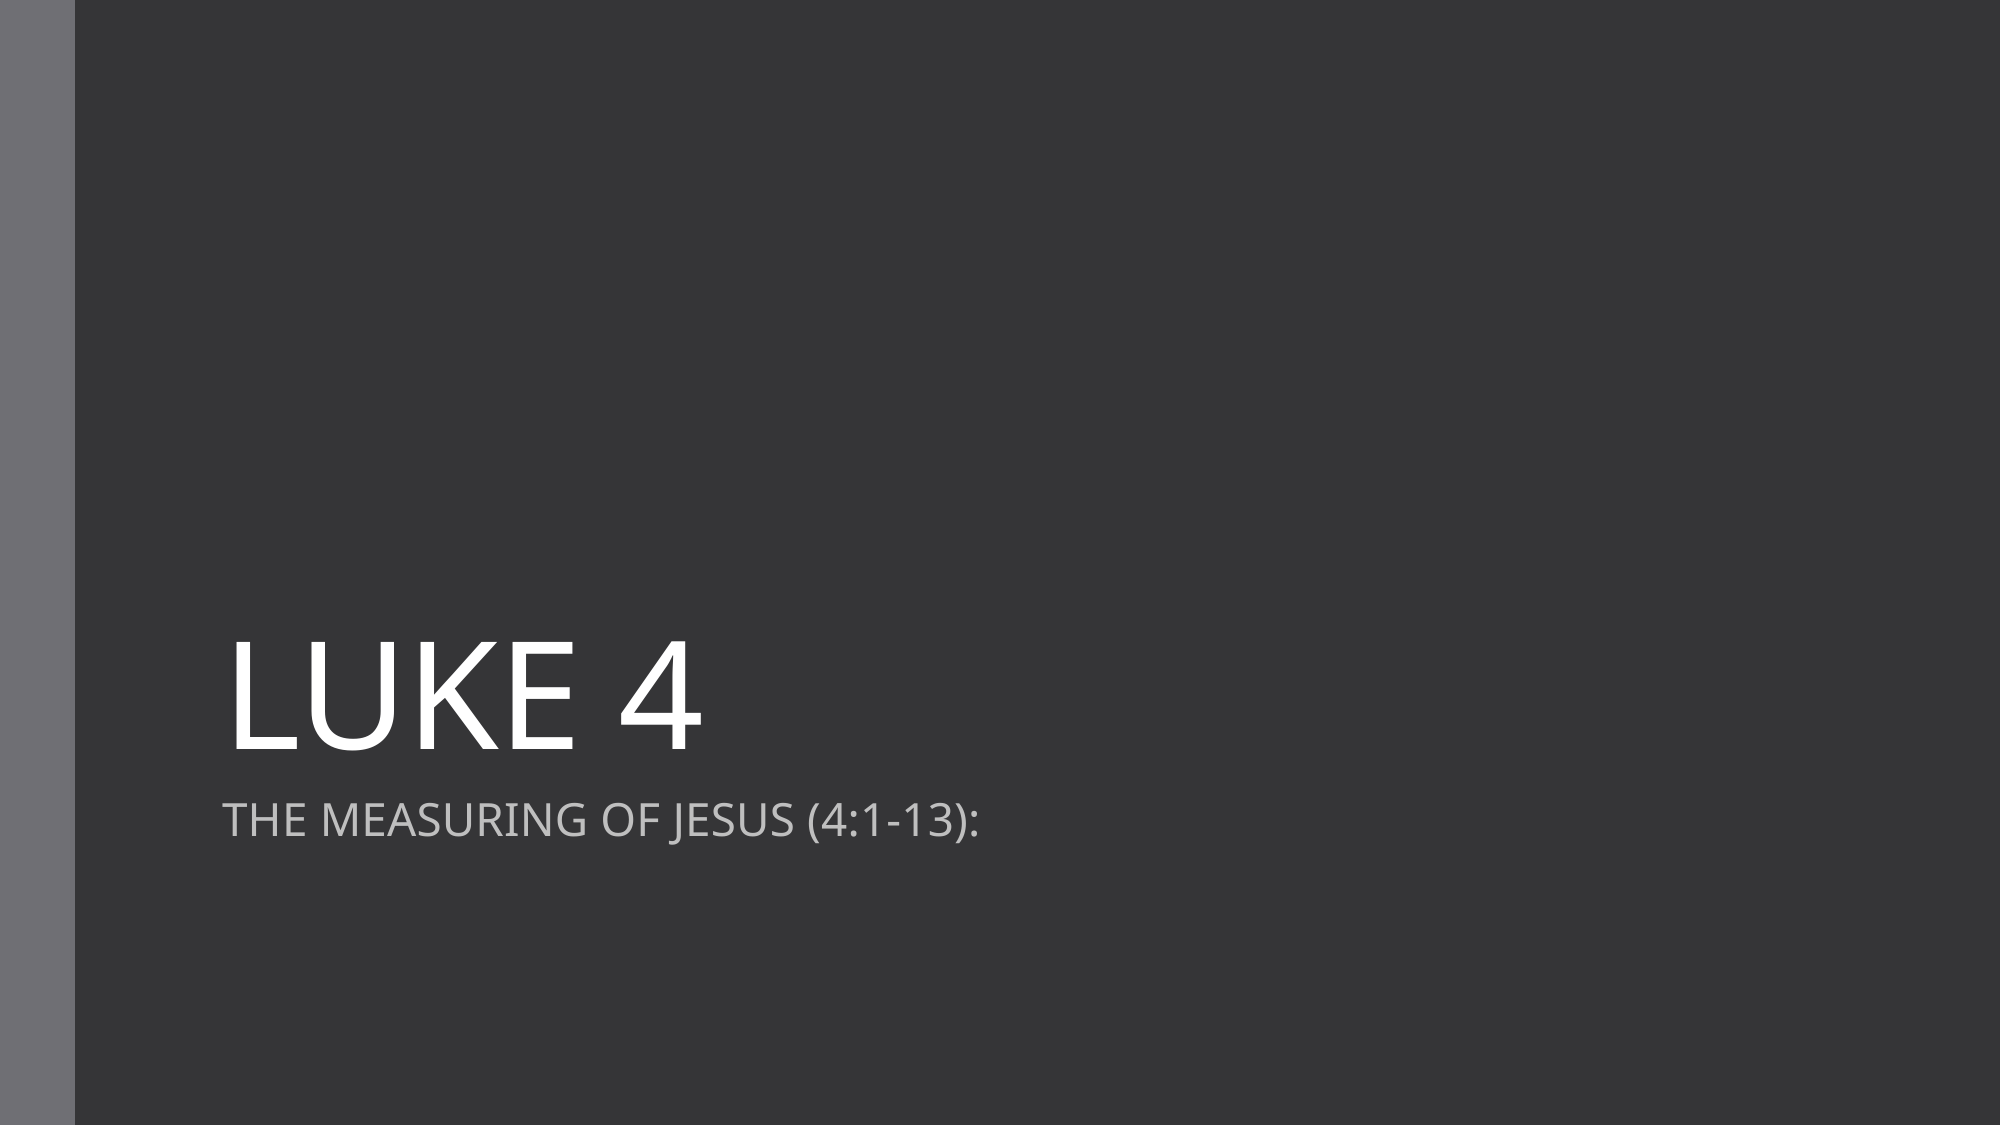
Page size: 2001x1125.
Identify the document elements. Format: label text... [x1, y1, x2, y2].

subtitle THE MEASURING OF JESUS (4:1-13): [206, 787, 1752, 1066]
title LUKE 4 [206, 124, 1752, 787]
